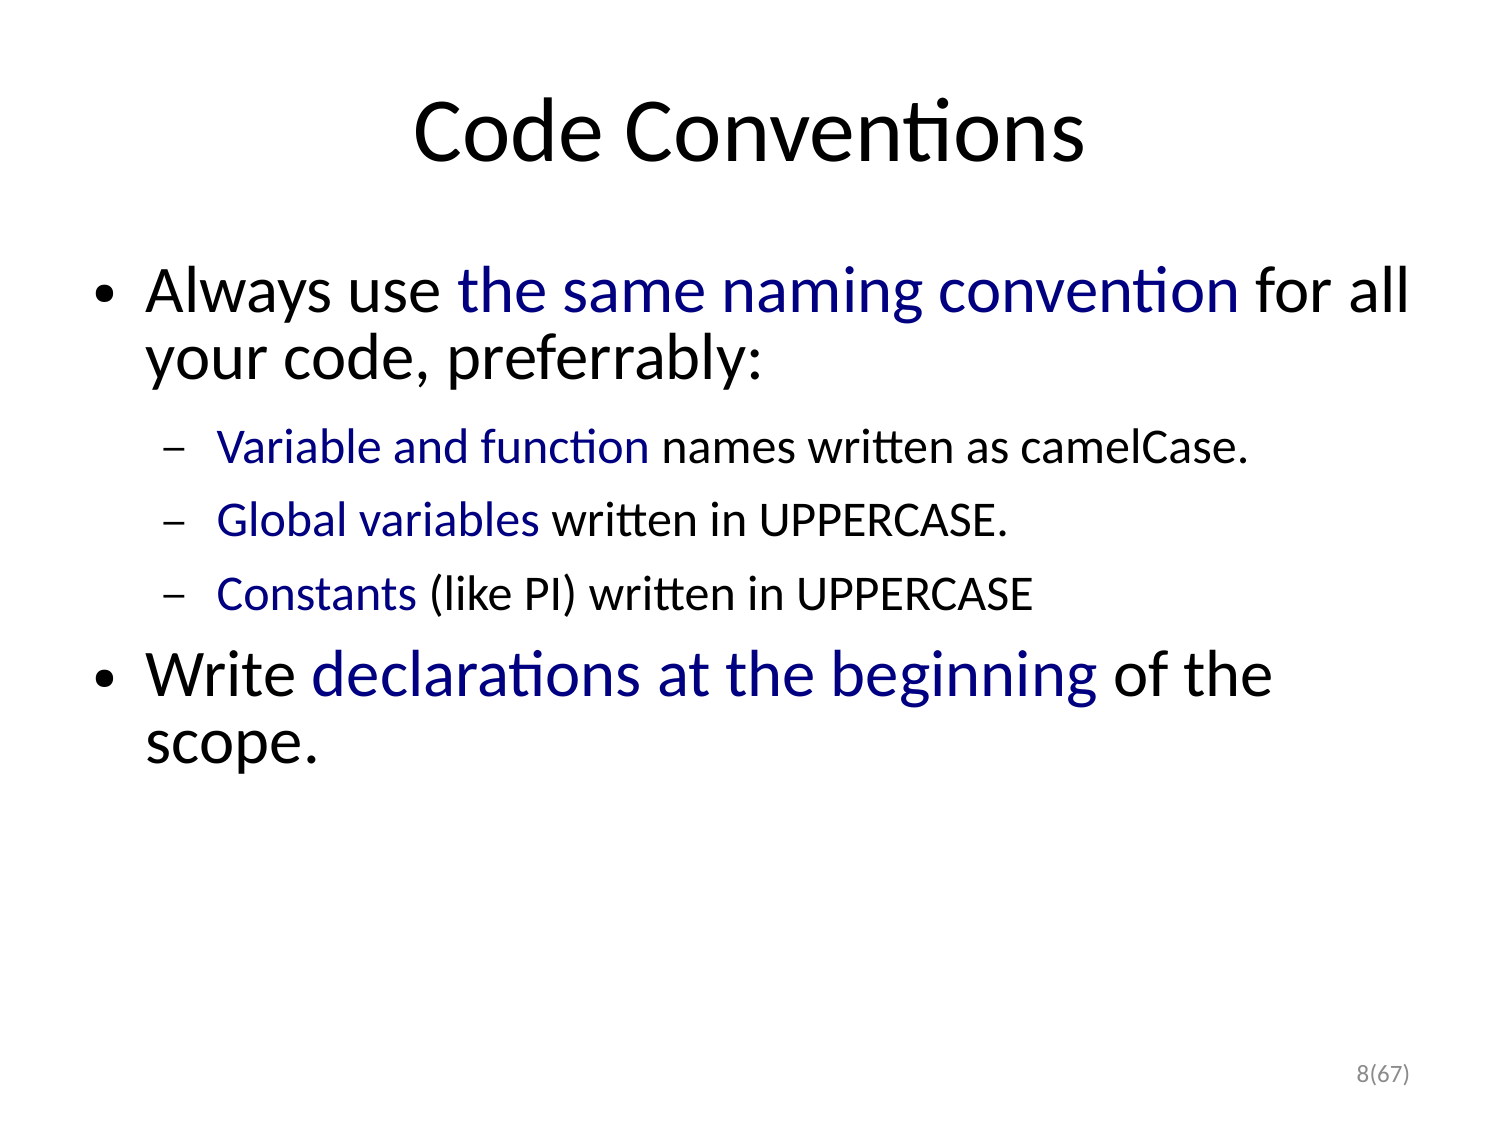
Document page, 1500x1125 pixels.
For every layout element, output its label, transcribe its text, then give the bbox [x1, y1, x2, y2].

title Code Conventions [75, 45, 1425, 233]
list Always use the same naming convention for all your code, preferrably: Variable and function names written as camelCase. Global variables written in UPPERCASE. Constants (like PI) written in UPPERCASE Write declarations at the beginning of the scope. [75, 262, 1425, 1005]
